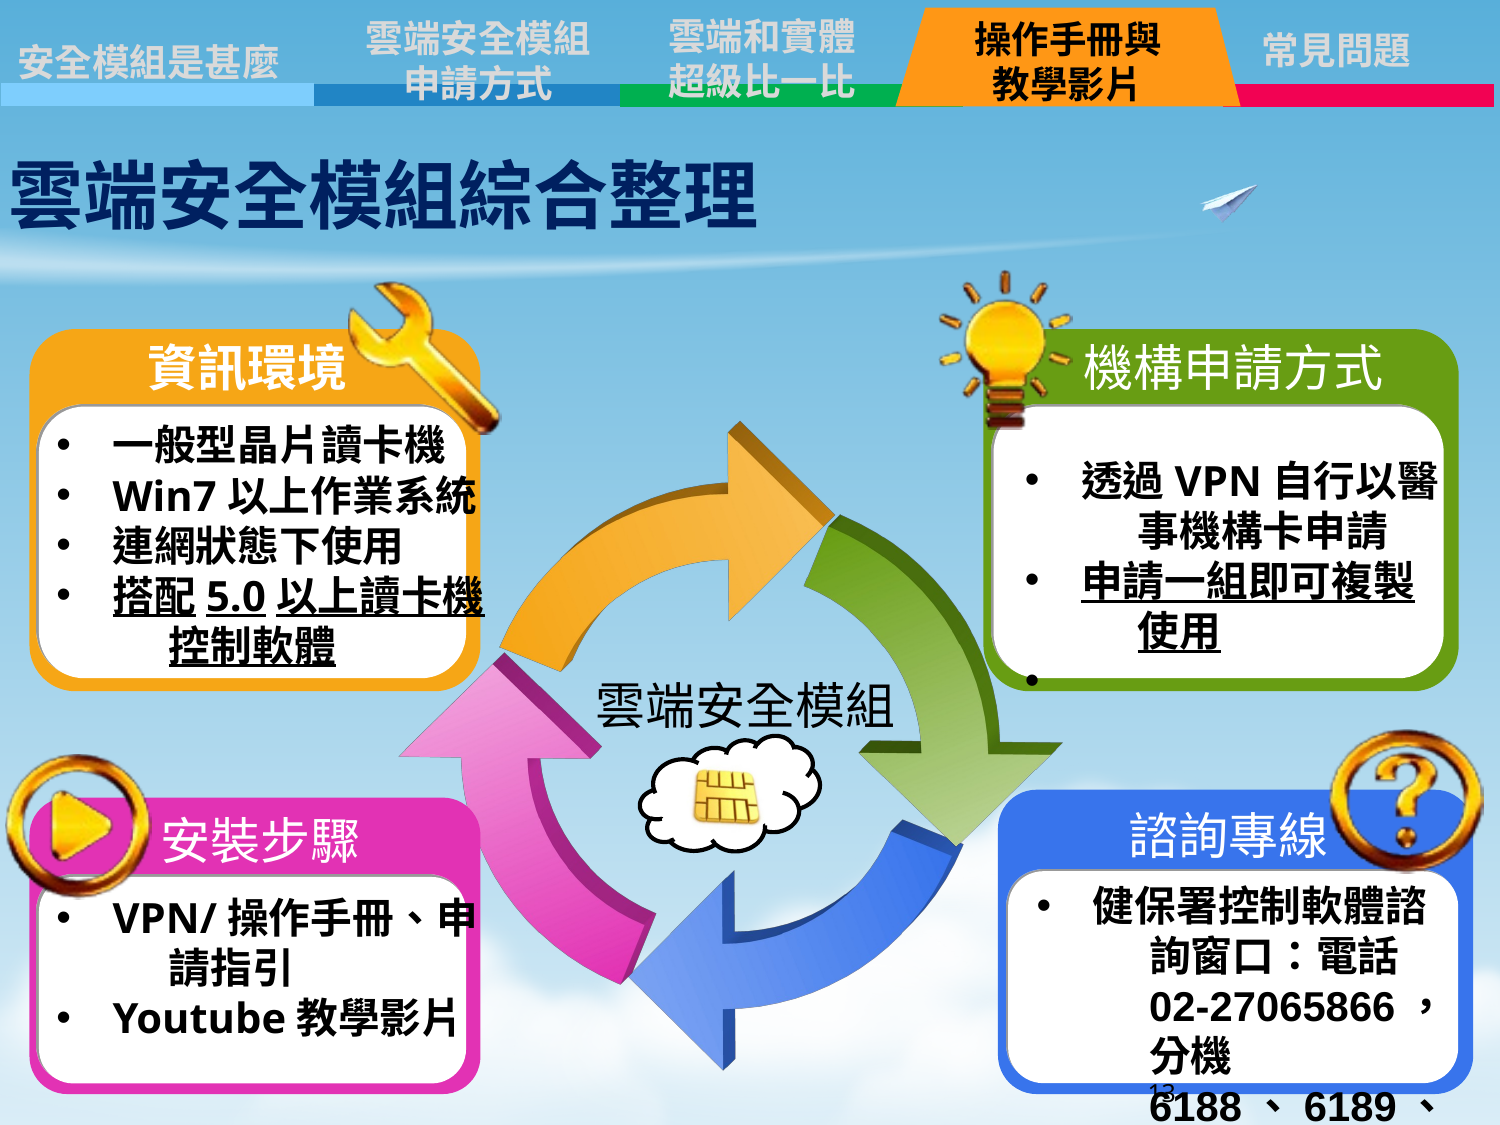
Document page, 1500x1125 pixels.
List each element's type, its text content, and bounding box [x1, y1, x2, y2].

text_box 諮詢專線 [1093, 796, 1328, 872]
picture [938, 336, 1073, 430]
text_box [983, 330, 1459, 687]
text_box 一般型晶片讀卡機 Win7以上作業系統 連網狀態下使用 搭配5.0以上讀卡機控制軟體 [41, 411, 502, 680]
picture [678, 754, 769, 842]
picture [1328, 729, 1484, 874]
picture [348, 336, 502, 435]
text_box 安裝步驟 [152, 801, 396, 878]
text_box [29, 336, 348, 676]
text_box 雲端安全模組 [576, 666, 916, 743]
text_box [805, 528, 1048, 845]
text_box 透過VPN自行以醫事機構卡申請 申請一組即可複製使用 [1009, 447, 1471, 715]
text_box 機構申請方式 [1073, 336, 1412, 405]
text_box 雲端安全模組綜合整理 [0, 141, 1425, 336]
text_box 健保署控制軟體諮詢窗口：電話02-27065866，分機6188、6189、6190 [1021, 872, 1483, 1090]
text_box [152, 675, 643, 983]
text_box [29, 900, 481, 1095]
text_box [629, 832, 951, 1068]
text_box [997, 789, 1328, 1095]
text_box [639, 735, 820, 852]
text_box 13 [1132, 1070, 1483, 1124]
text_box [502, 435, 822, 670]
text_box VPN/操作手冊、申請指引 Youtube教學影片 [41, 884, 502, 1051]
picture [5, 754, 152, 900]
text_box [45, 680, 465, 692]
text_box 資訊環境 [112, 336, 348, 405]
